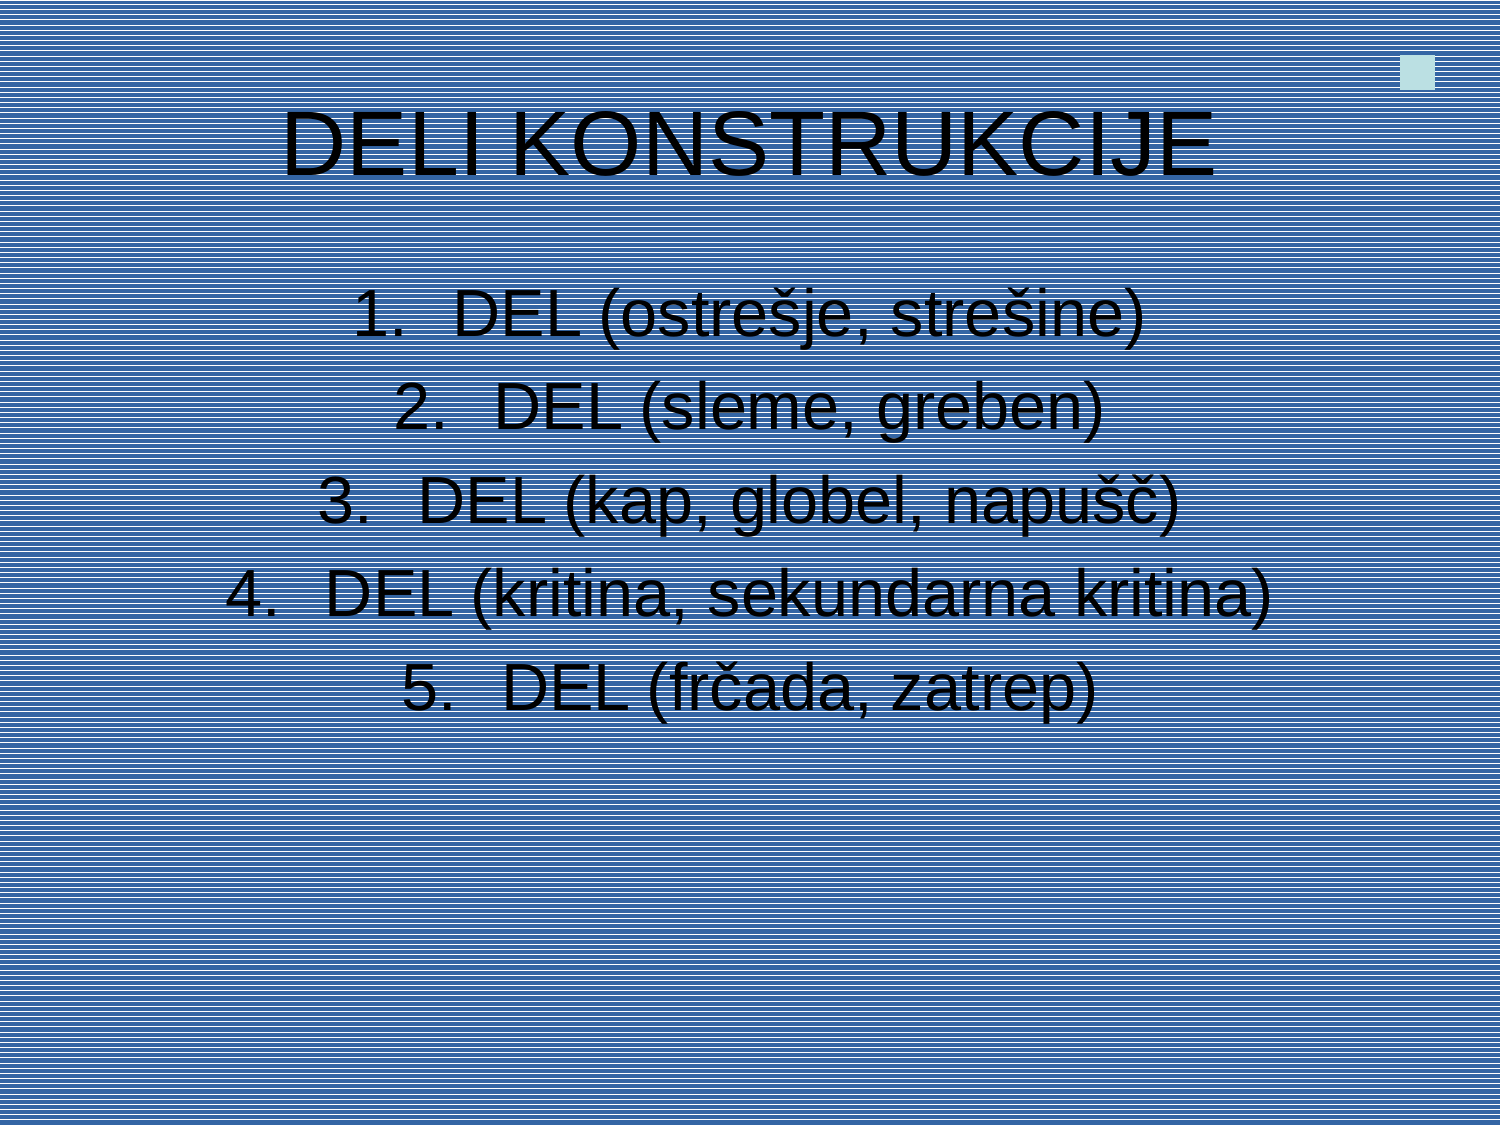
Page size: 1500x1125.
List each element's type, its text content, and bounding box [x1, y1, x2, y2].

text_box [1400, 55, 1435, 90]
title DELI KONSTRUKCIJE [75, 45, 1425, 233]
list DEL (ostrešje, strešine) DEL (sleme, greben) DEL (kap, globel, napušč) DEL (kritina, sekundarna kritina) DEL (frčada, zatrep) [75, 262, 1425, 1005]
